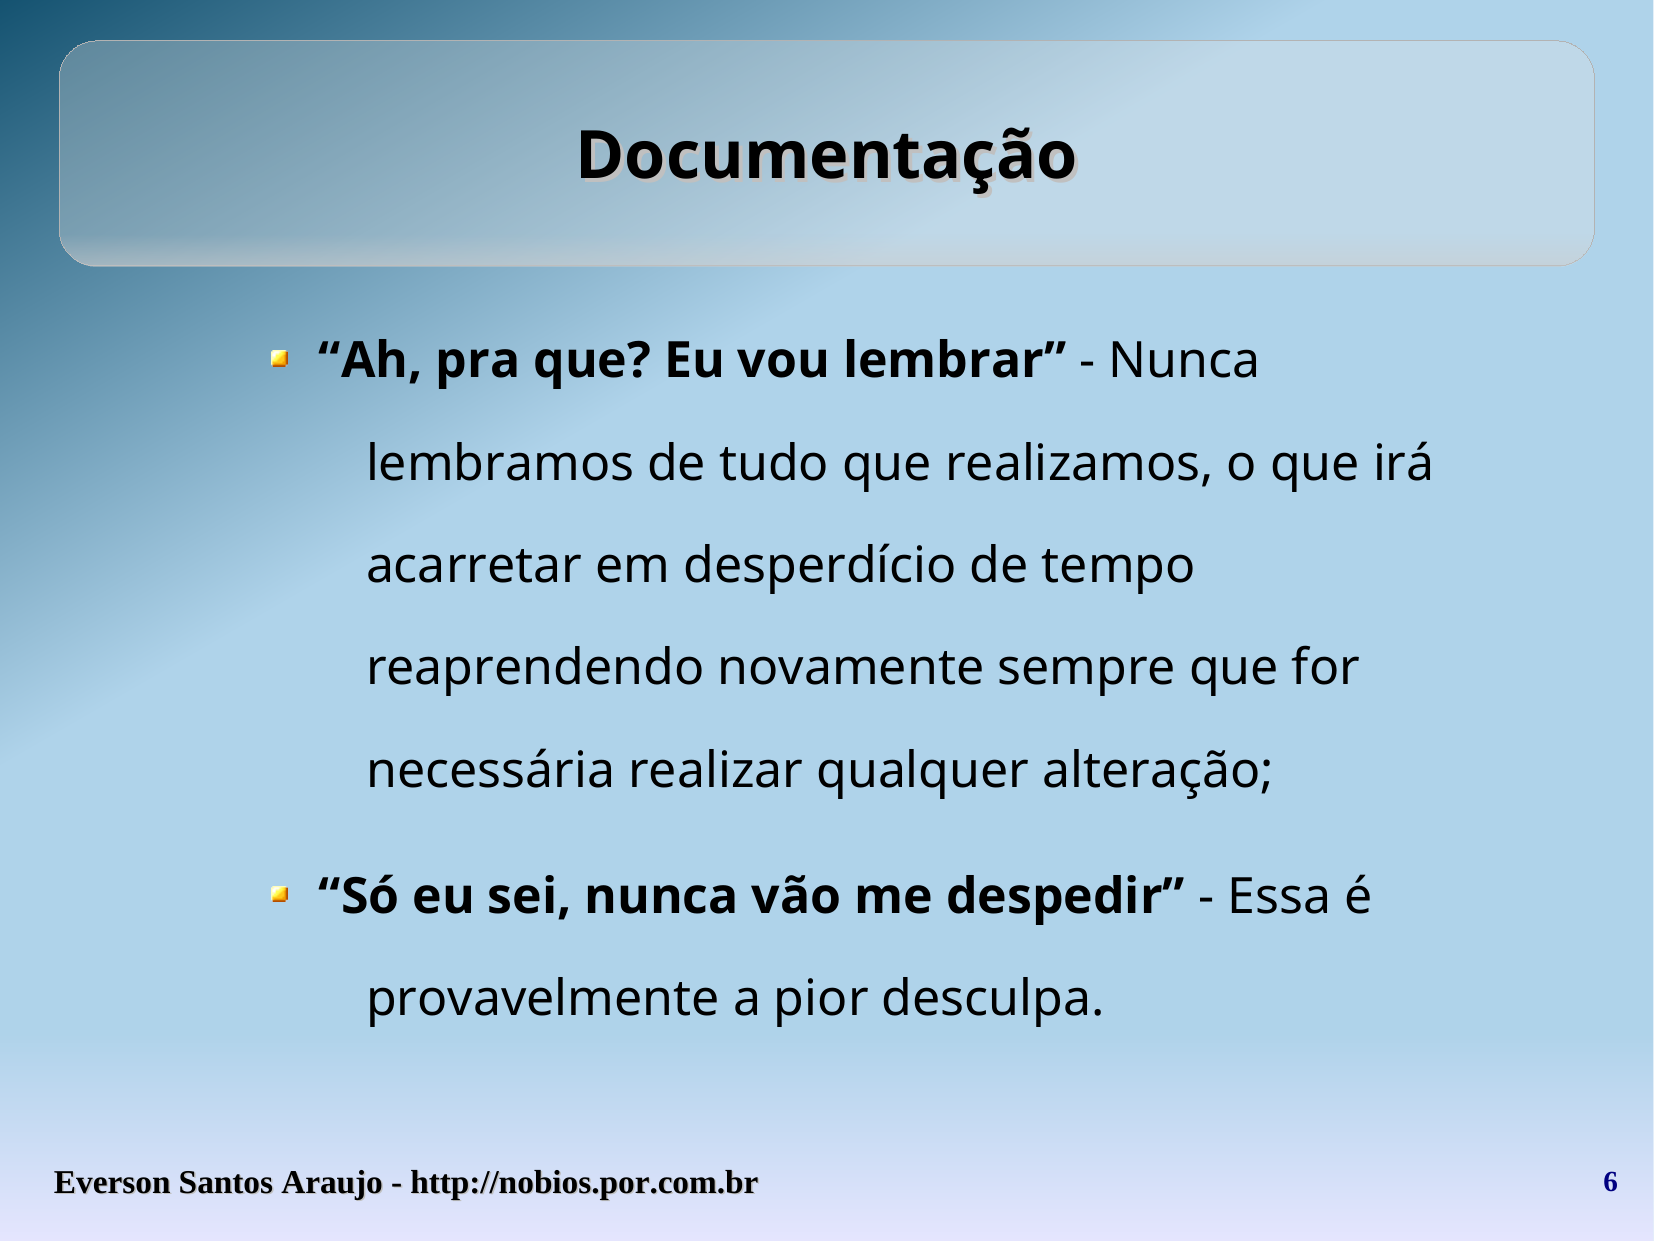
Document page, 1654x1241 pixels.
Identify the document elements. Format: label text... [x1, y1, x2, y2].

list “Ah, pra que? Eu vou lembrar” - Nunca lembramos de tudo que realizamos, o que irá acarretar em desperdício de tempo reaprendendo novamente sempre que for necessária realizar qualquer alteração; “Só eu sei, nunca vão me despedir” - Essa é provavelmente a pior desculpa. [82, 290, 1571, 1109]
title Documentação [82, 49, 1571, 257]
